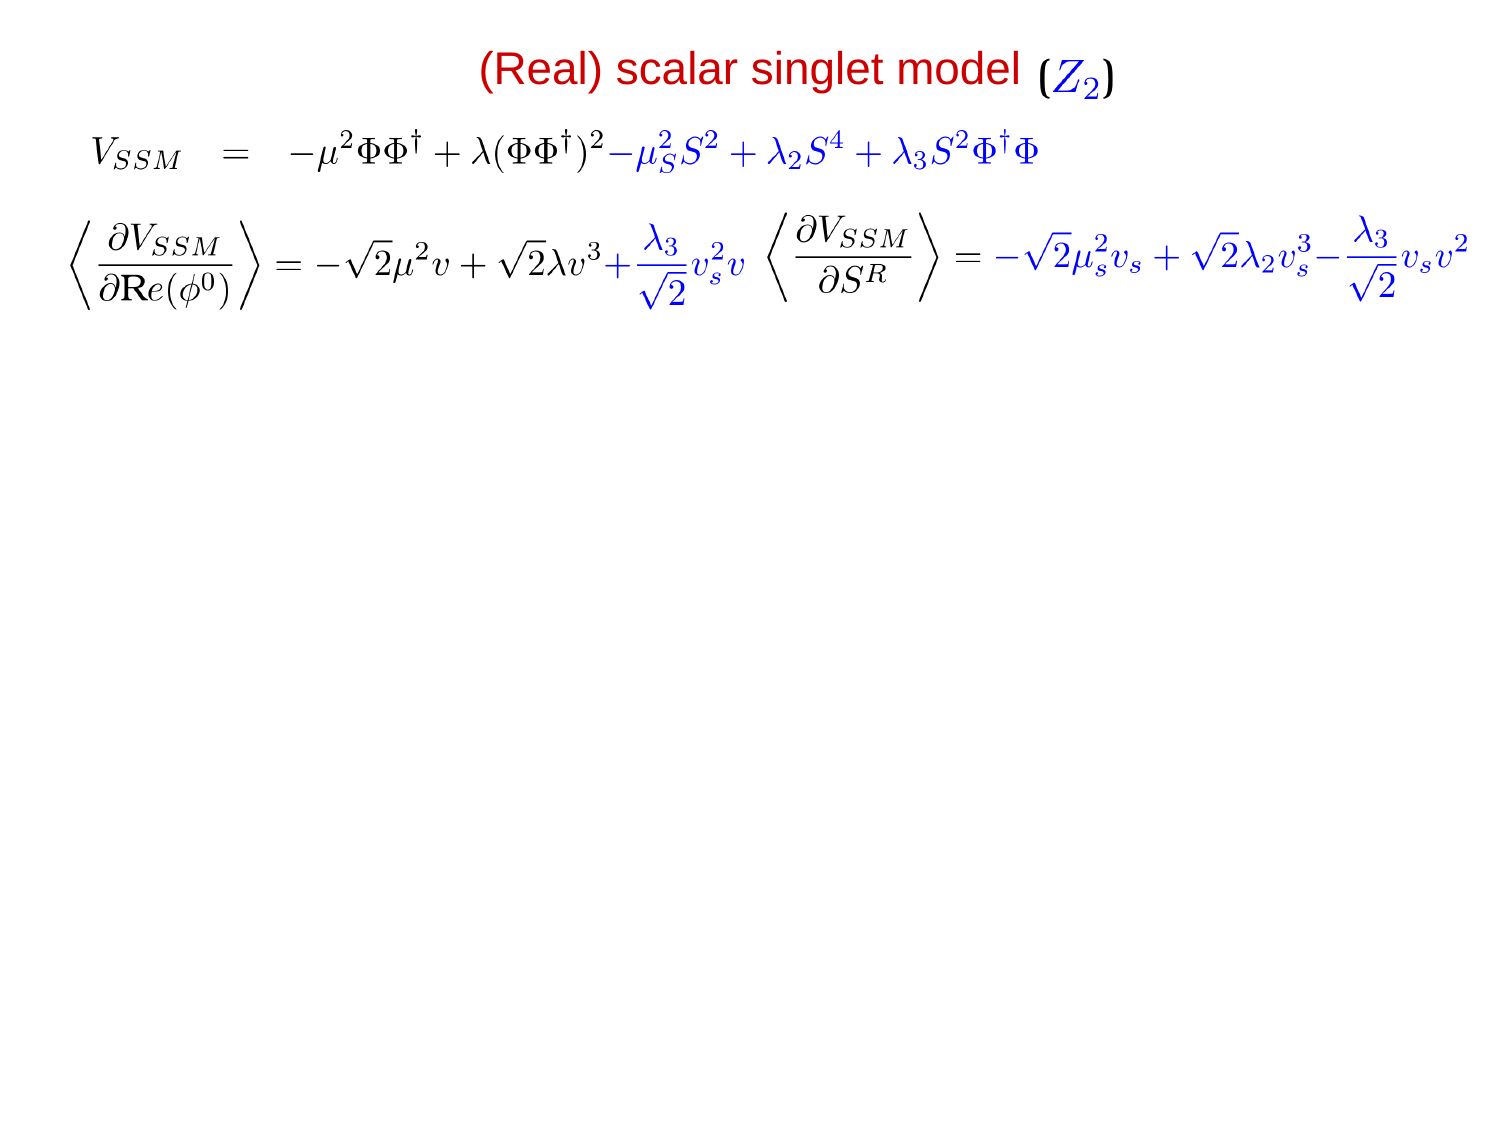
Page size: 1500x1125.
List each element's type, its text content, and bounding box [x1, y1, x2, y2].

text_box (Real) scalar singlet model [23, 35, 1477, 116]
picture [92, 129, 1038, 173]
picture [1039, 58, 1113, 99]
picture [70, 220, 744, 310]
picture [767, 212, 1467, 302]
